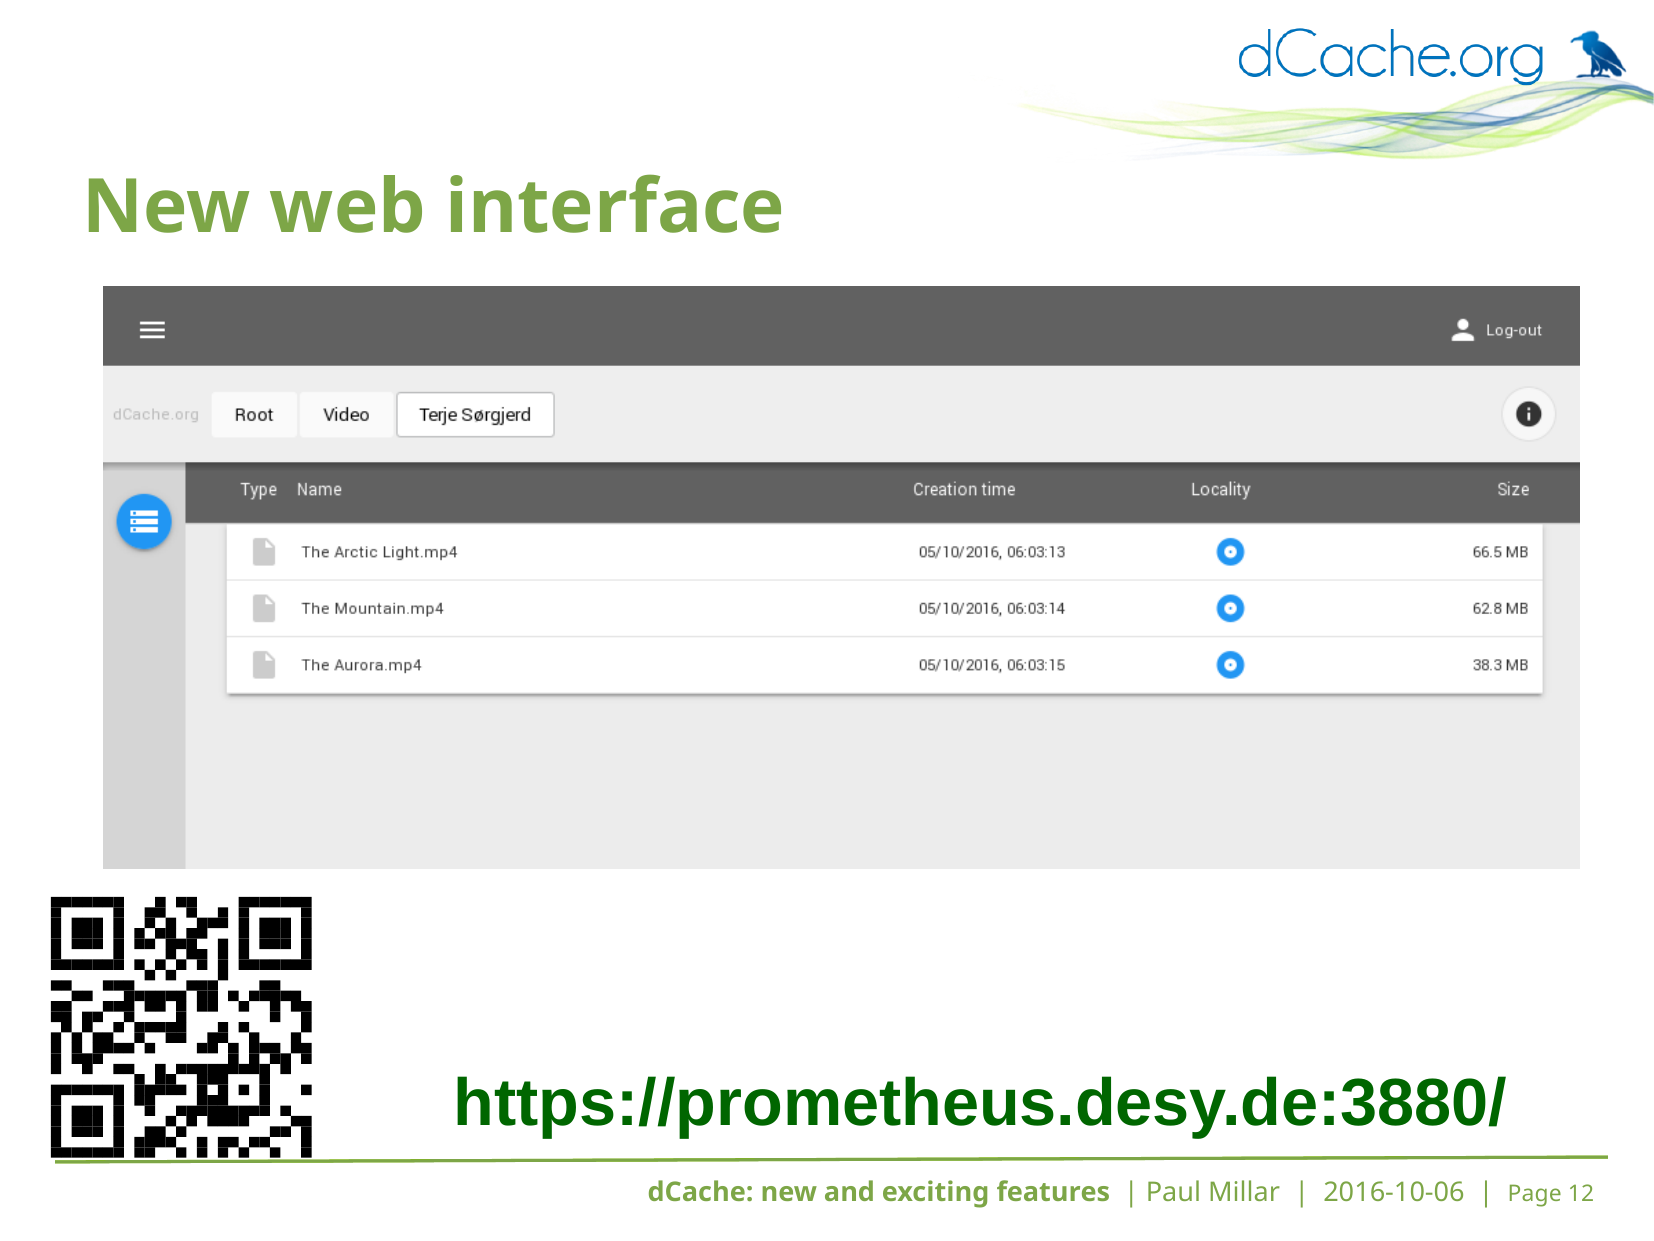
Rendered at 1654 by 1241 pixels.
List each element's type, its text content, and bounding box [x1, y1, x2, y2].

text_box https://prometheus.desy.de:3880/ [352, 1057, 1610, 1148]
picture [50, 896, 312, 1158]
picture [956, 16, 1654, 169]
title New web interface [82, 156, 1605, 251]
picture [103, 286, 1580, 869]
